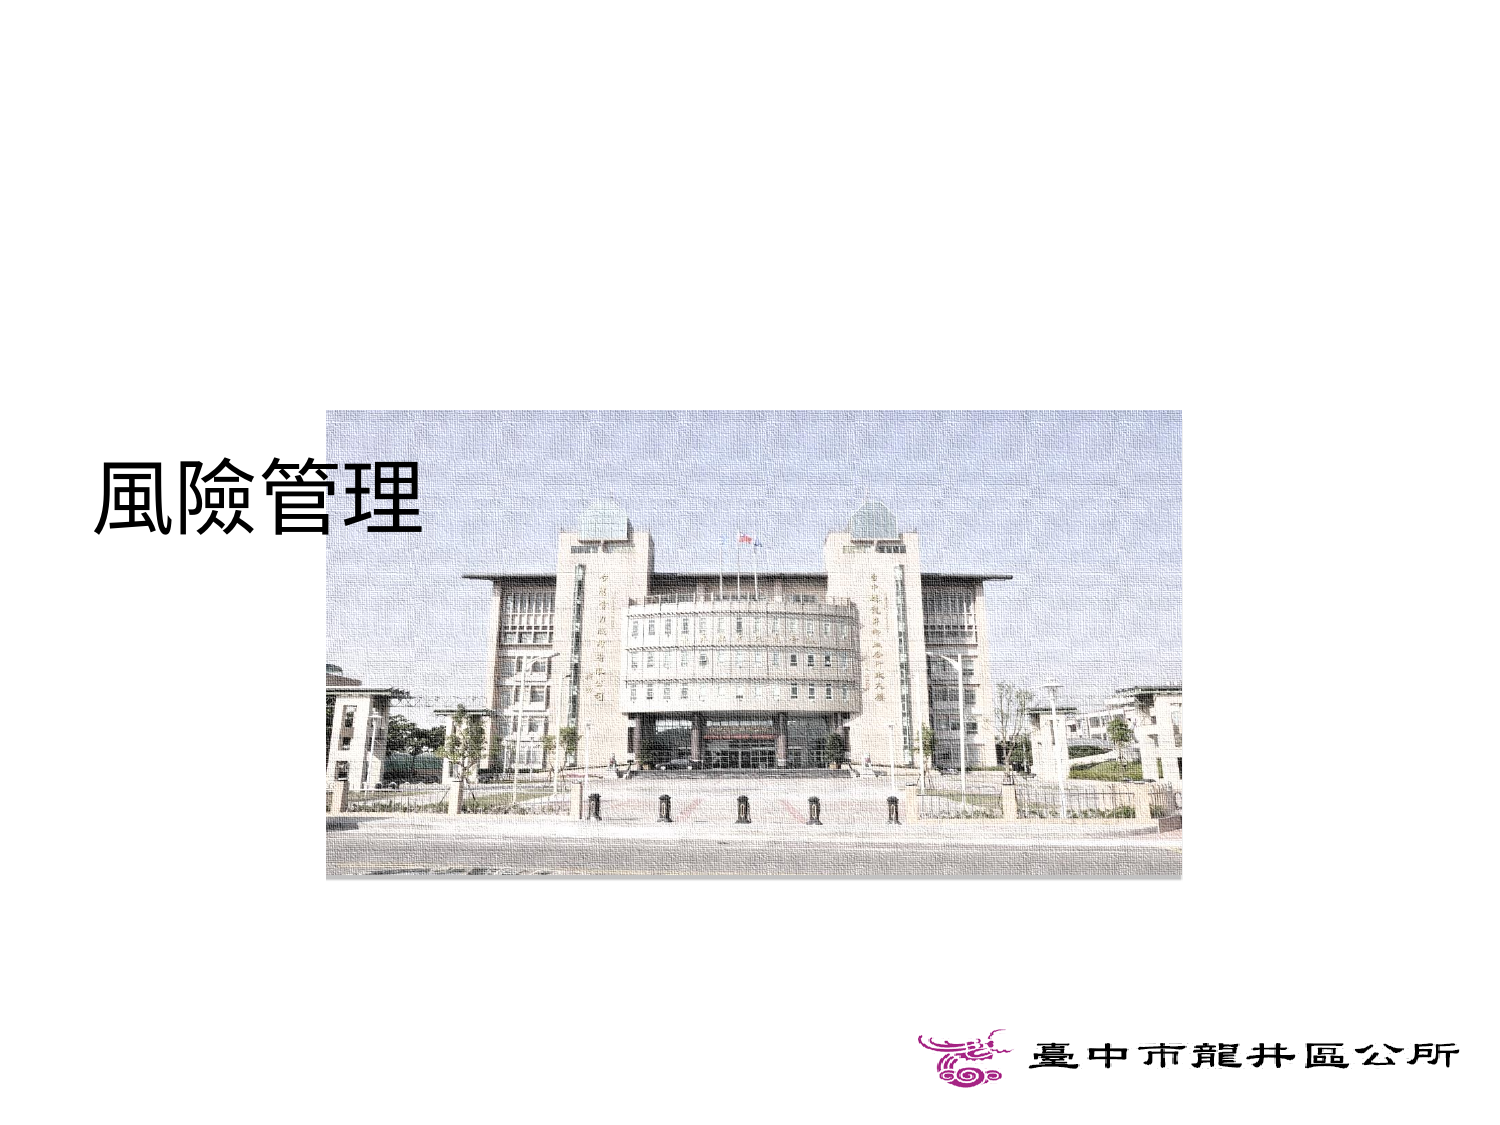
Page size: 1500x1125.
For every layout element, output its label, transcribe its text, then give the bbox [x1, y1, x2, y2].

list 風險管理 [76, 196, 1427, 939]
